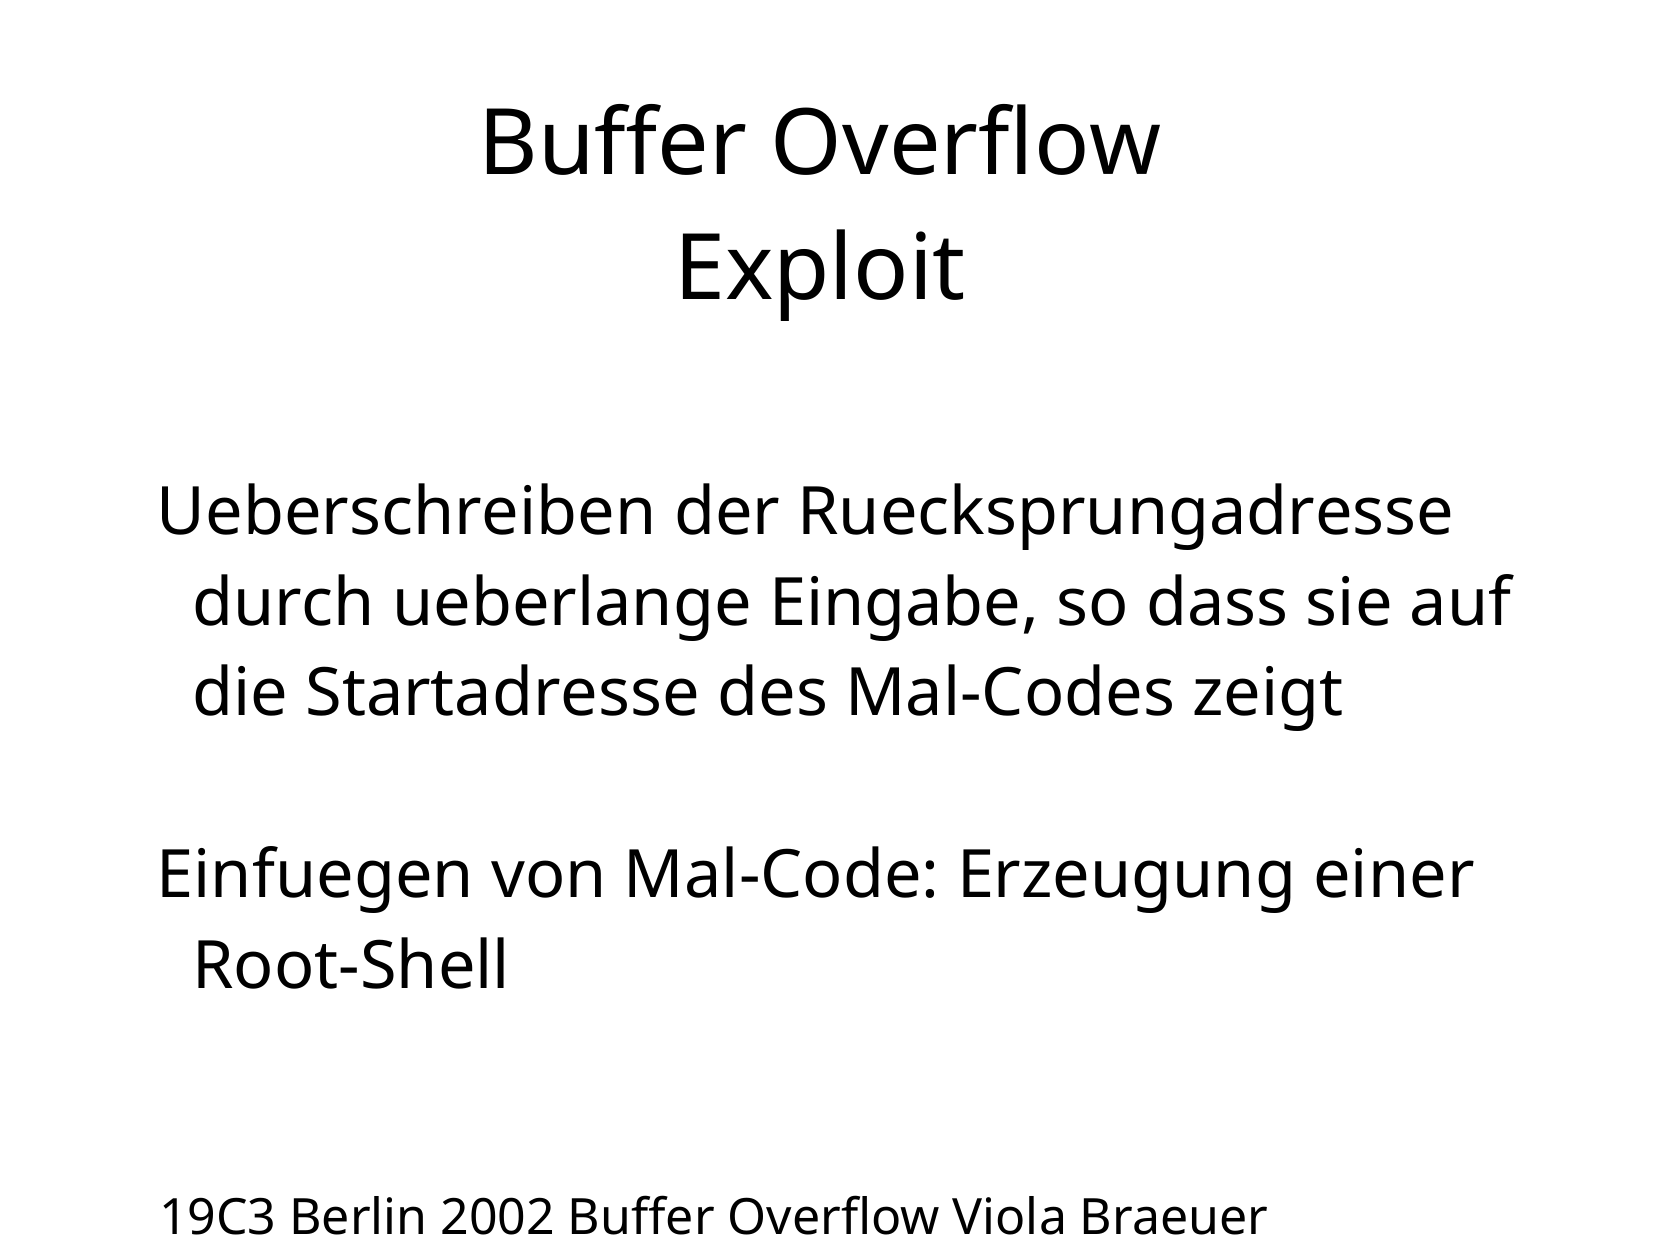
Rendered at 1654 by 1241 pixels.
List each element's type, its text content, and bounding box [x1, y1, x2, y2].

text_box 19C3 Berlin 2002 Buffer Overflow Viola Braeuer [159, 1112, 1269, 1241]
text_box Ueberschreiben der Ruecksprungadresse durch ueberlange Eingabe, so dass sie auf die Startadresse des Mal-Codes zeigt Einfuegen von Mal-Code: Erzeugung einer Root-Shell [121, 344, 1534, 1127]
text_box Buffer Overflow Exploit [114, 0, 1527, 327]
